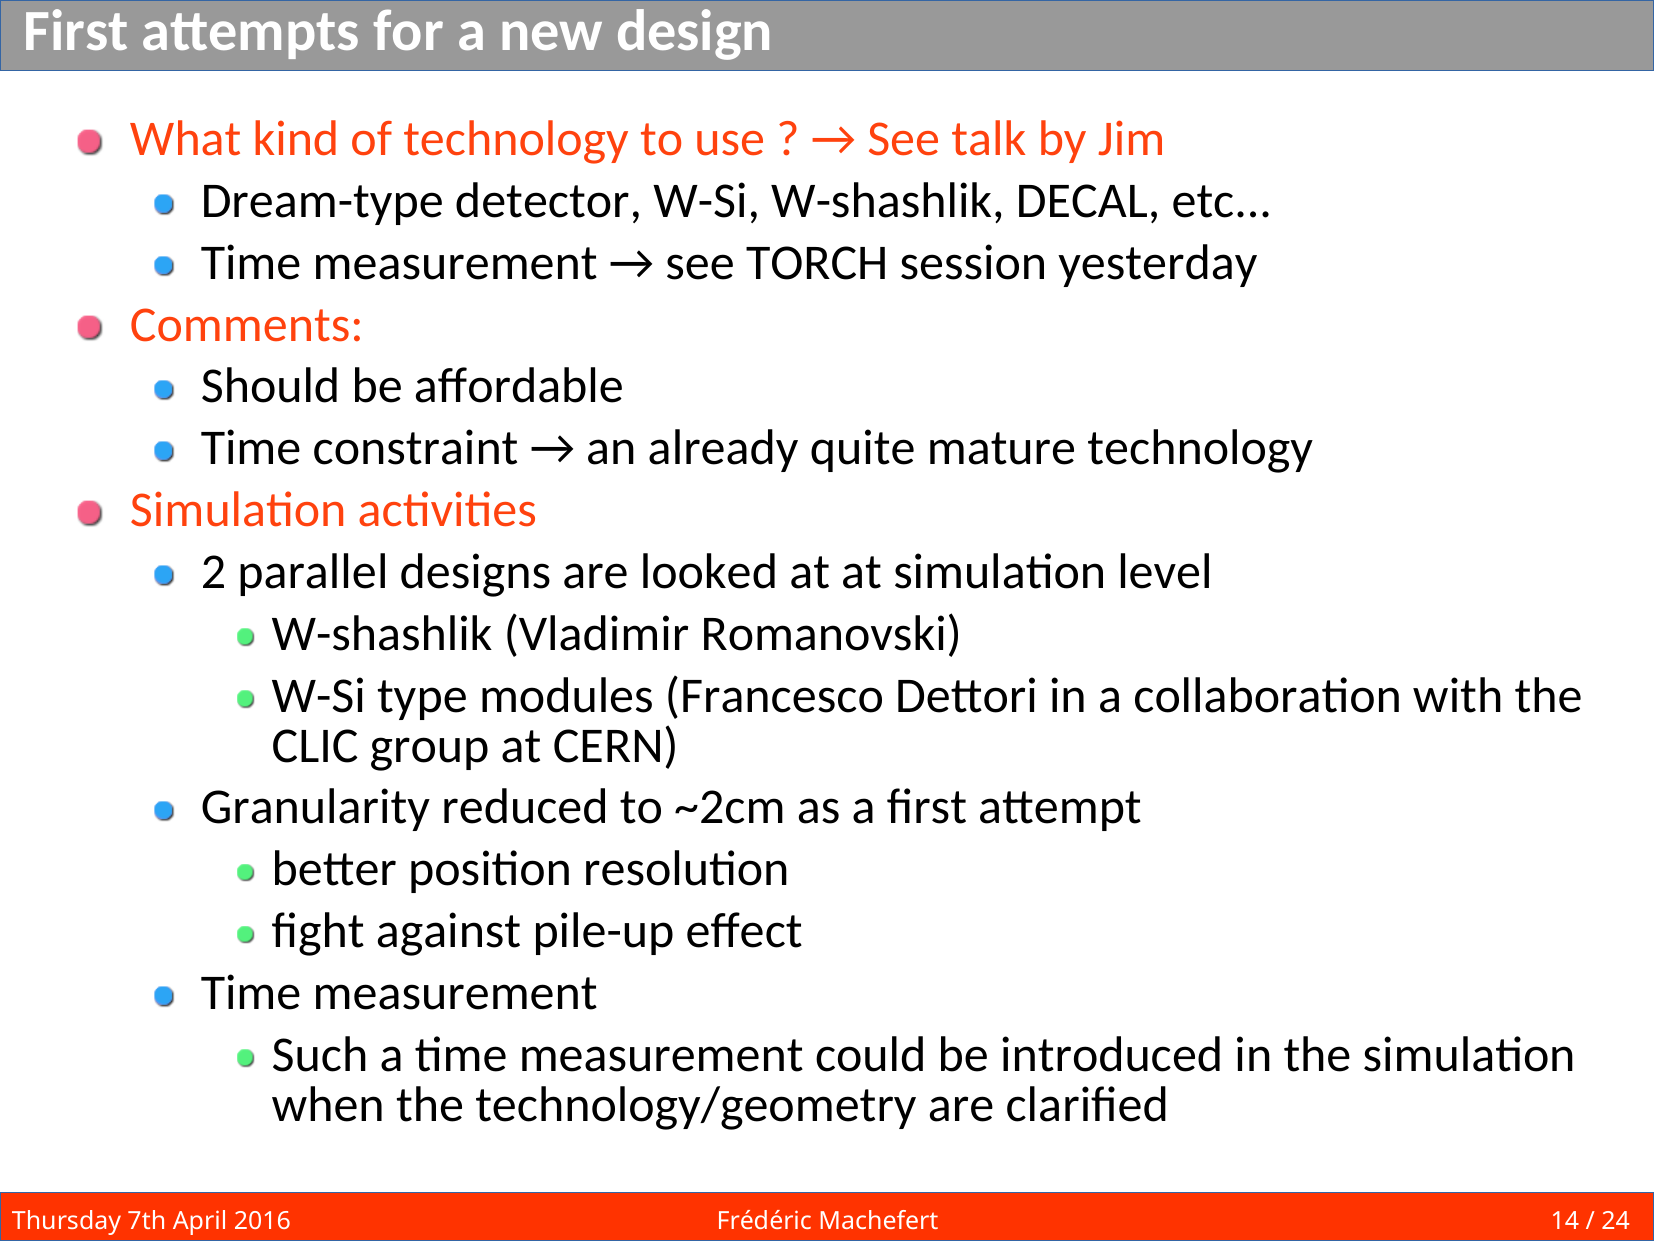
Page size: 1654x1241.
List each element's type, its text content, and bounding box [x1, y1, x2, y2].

title First attempts for a new design [23, 0, 1630, 71]
list What kind of technology to use ? → See talk by Jim Dream-type detector, W-Si, W-shashlik, DECAL, etc... Time measurement → see TORCH session yesterday Comments: Should be affordable Time constraint → an already quite mature technology Simulation activities 2 parallel designs are looked at at simulation level W-shashlik (Vladimir Romanovski) W-Si type modules (Francesco Dettori in a collaboration with the CLIC group at CERN) Granularity reduced to ~2cm as a first attempt better position resolution fight against pile-up effect Time measurement Such a time measurement could be introduced in the simulation when the technology/geometry are clarified [59, 118, 1595, 1241]
